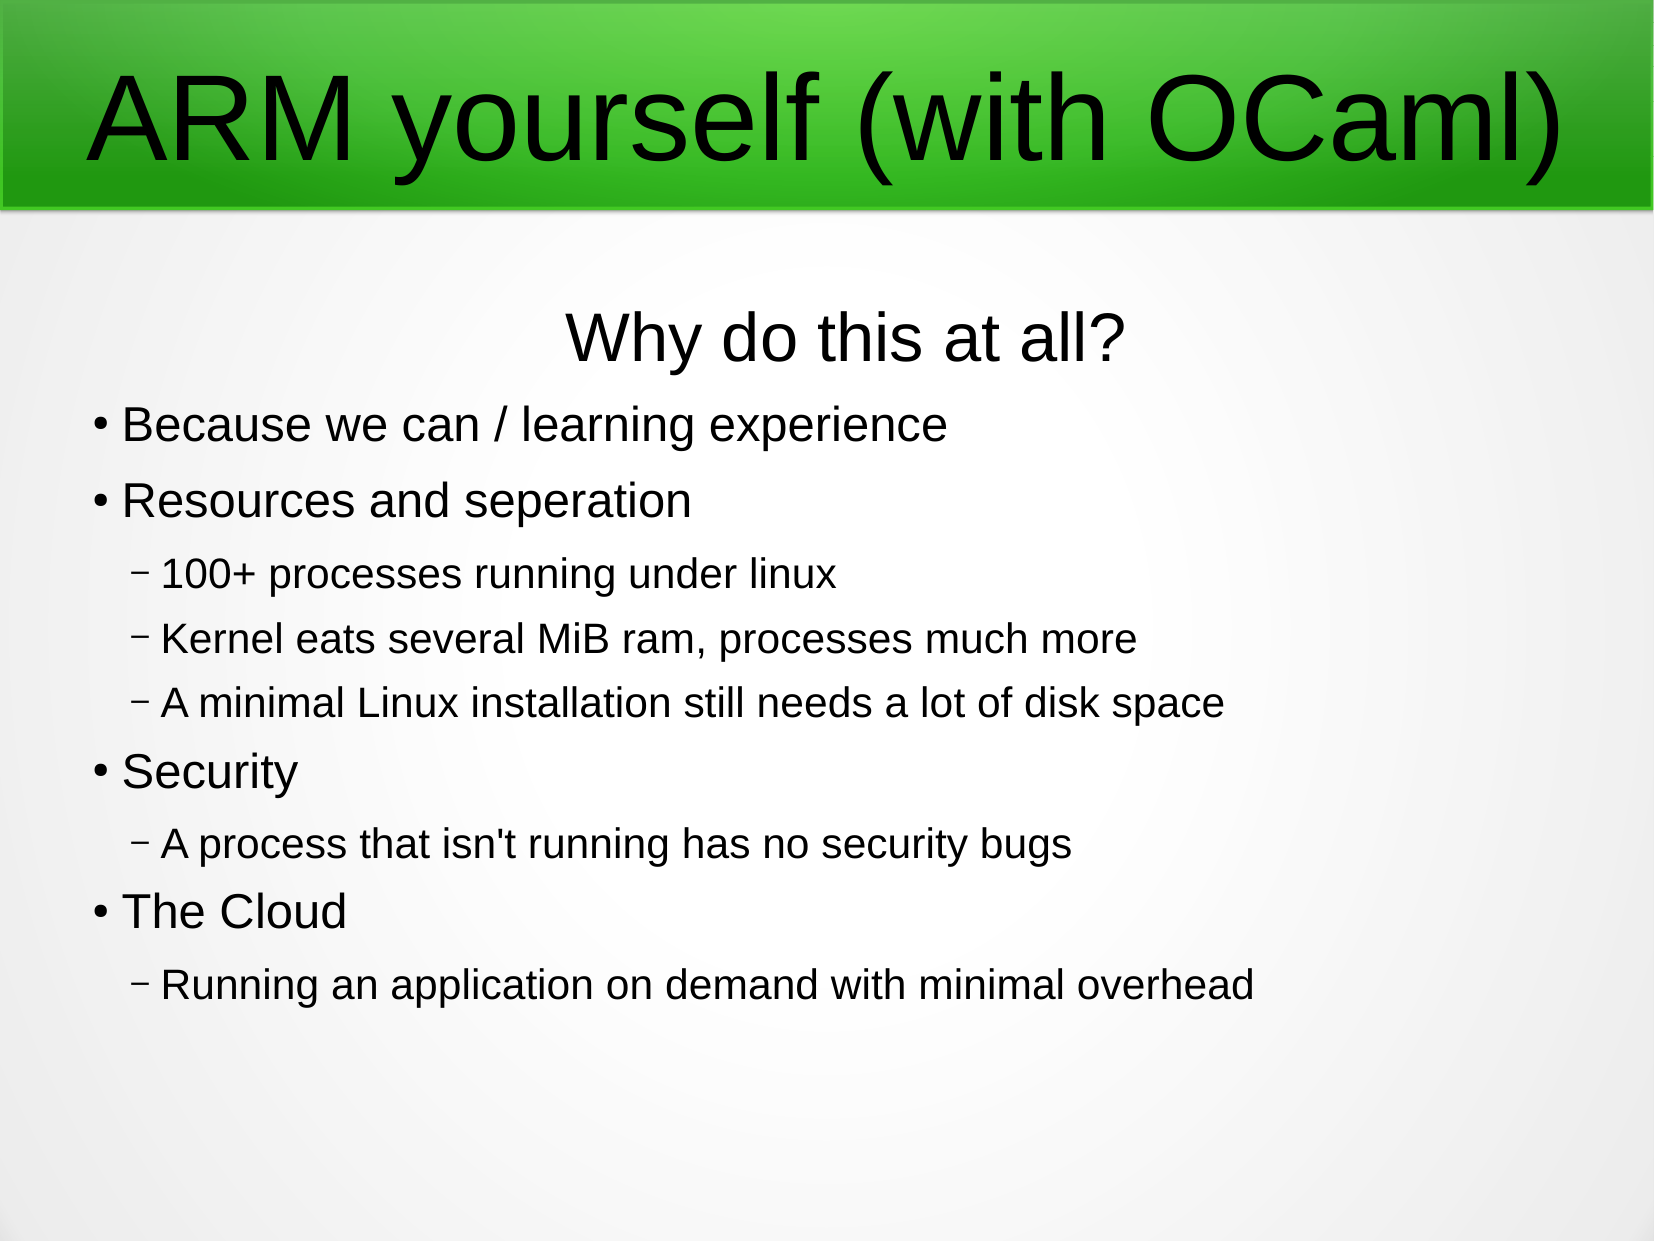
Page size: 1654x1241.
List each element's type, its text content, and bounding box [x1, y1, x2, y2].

list Why do this at all? Because we can / learning experience Resources and seperation 100+ processes running under linux Kernel eats several MiB ram, processes much more A minimal Linux installation still needs a lot of disk space Security A process that isn't running has no security bugs The Cloud Running an application on demand with minimal overhead [82, 299, 1571, 1019]
title ARM yourself (with OCaml) [82, 47, 1571, 189]
